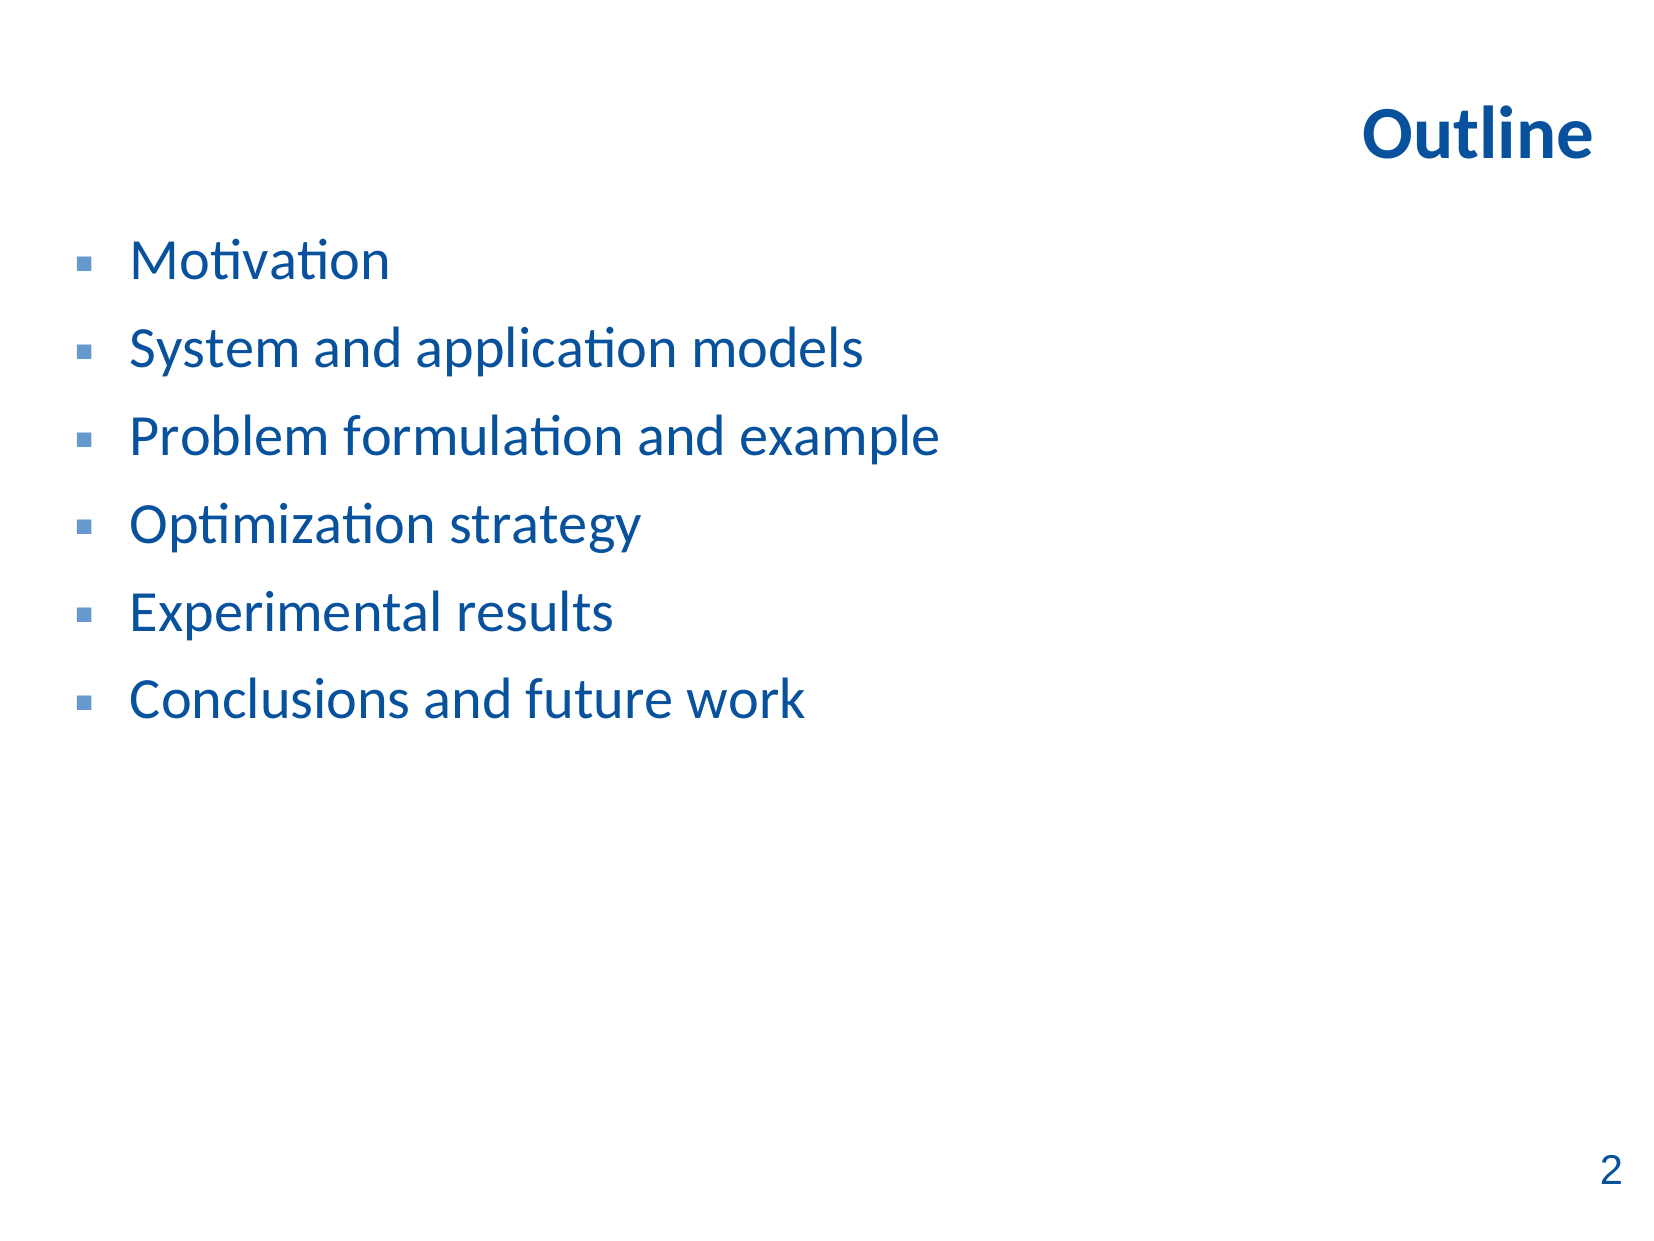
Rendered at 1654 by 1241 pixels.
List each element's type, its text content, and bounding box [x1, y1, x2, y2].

list Motivation System and application models Problem formulation and example Optimization strategy Experimental results Conclusions and future work [59, 236, 1595, 1182]
title Outline [0, 0, 1595, 178]
